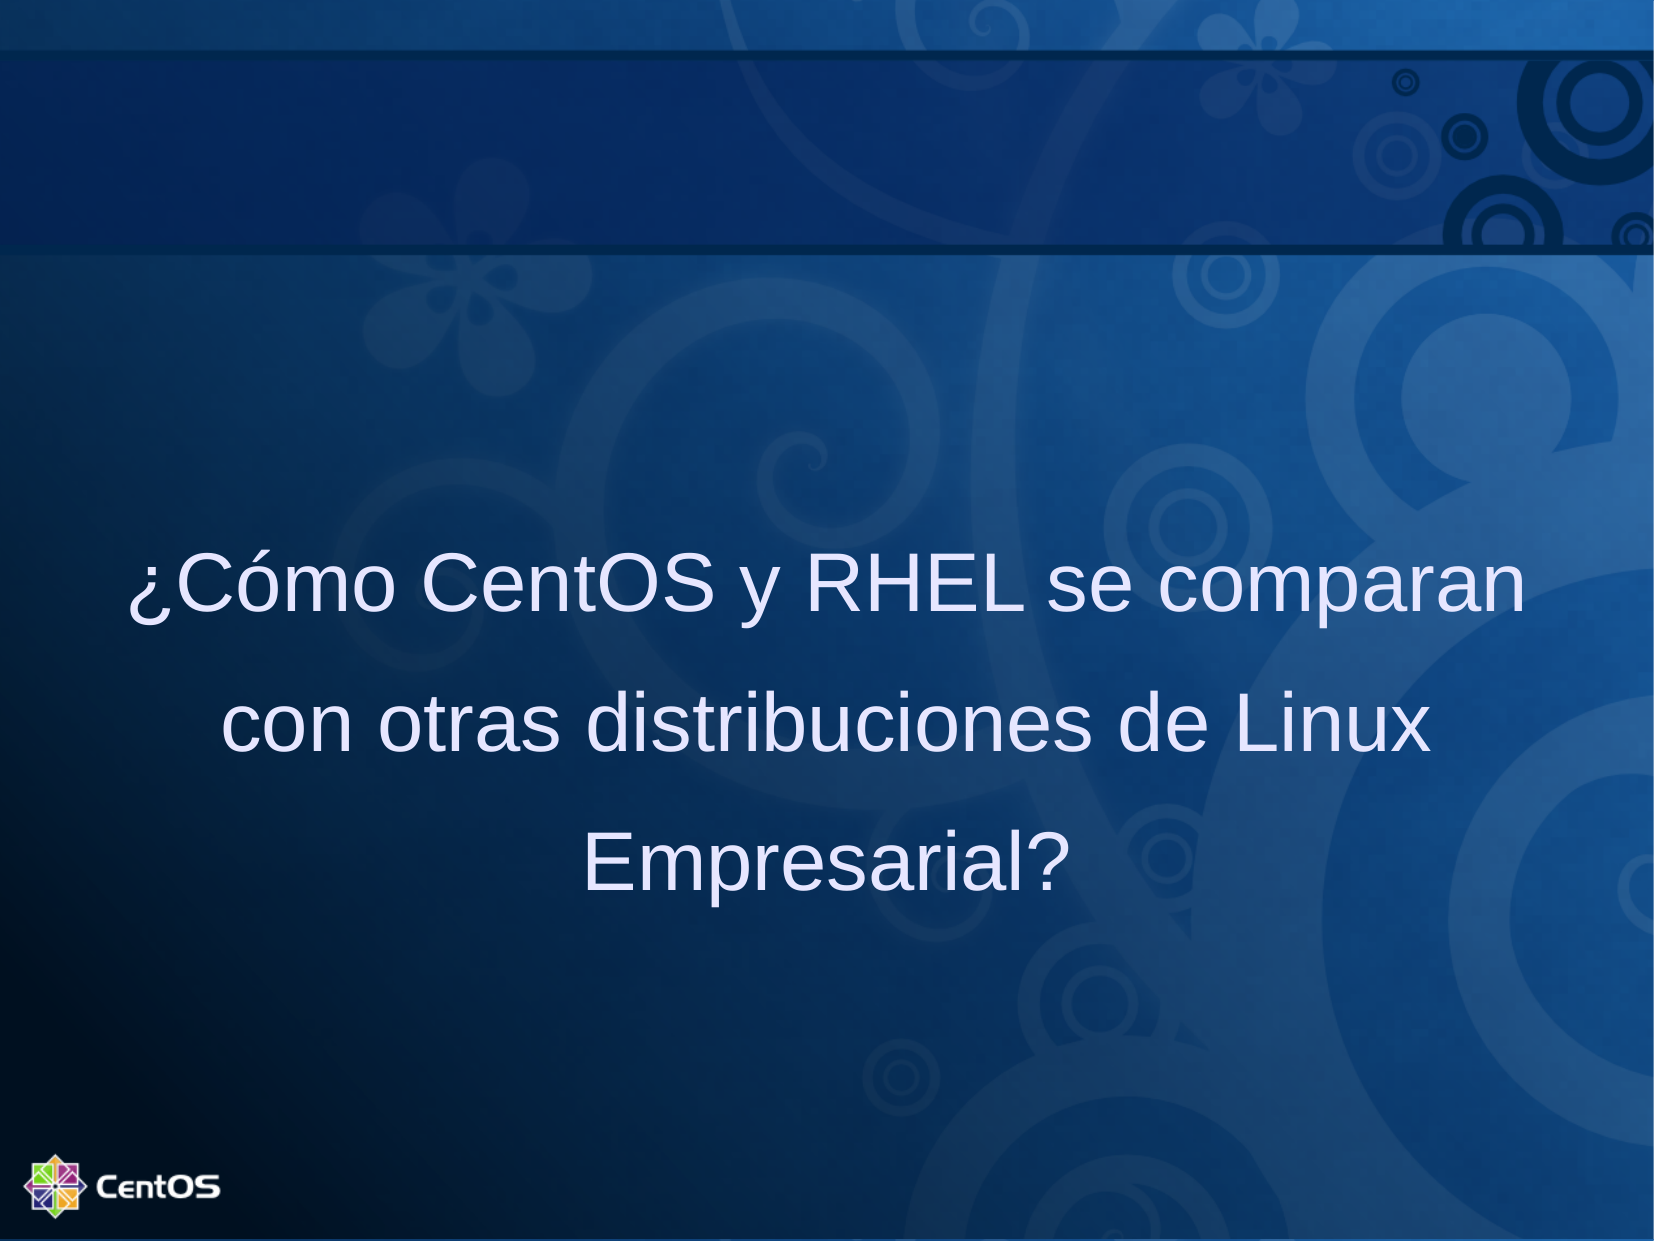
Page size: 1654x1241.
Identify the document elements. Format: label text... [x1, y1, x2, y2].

picture [0, 0, 1654, 1241]
subtitle ¿Cómo CentOS y RHEL se comparan con otras distribuciones de Linux Empresarial? [82, 297, 1571, 1102]
